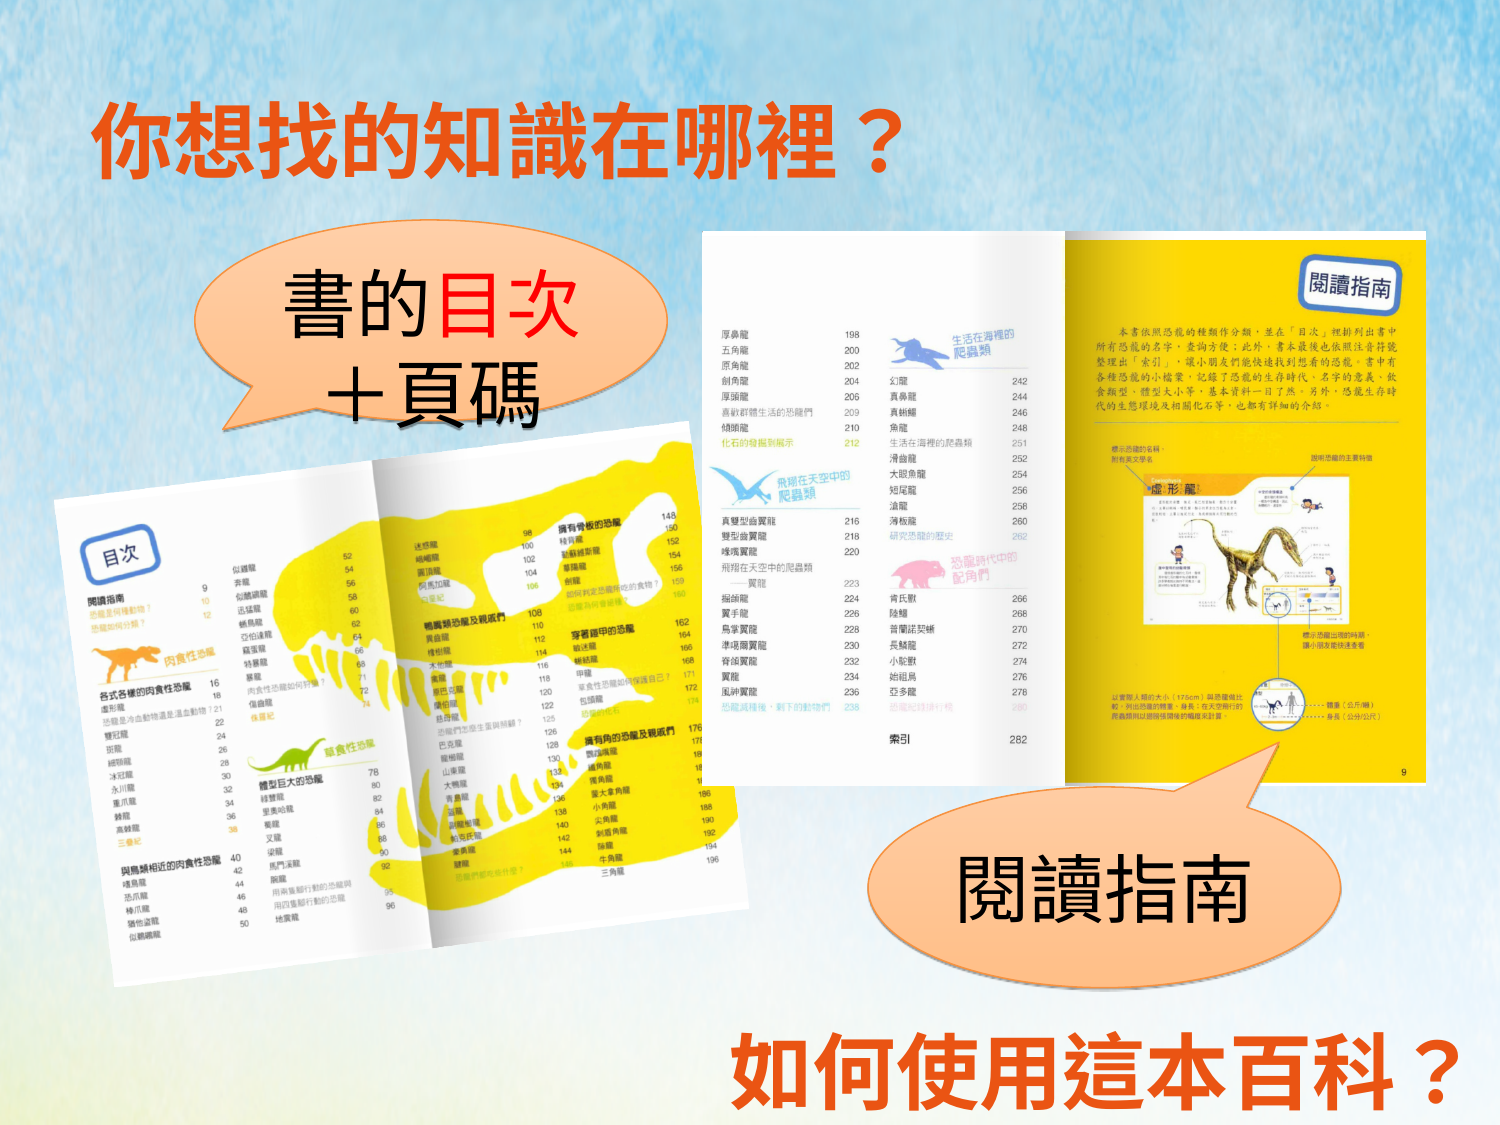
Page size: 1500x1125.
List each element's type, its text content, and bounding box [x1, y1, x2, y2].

text_box 如何使用這本百科？ [667, 1012, 1500, 1095]
picture [53, 231, 1426, 987]
text_box 書的目次＋頁碼 [194, 219, 668, 430]
text_box 閱讀指南 [868, 742, 1341, 988]
text_box 書的目次＋頁碼 [482, 391, 491, 413]
title 你想找的知識在哪裡？ [75, 45, 1426, 233]
